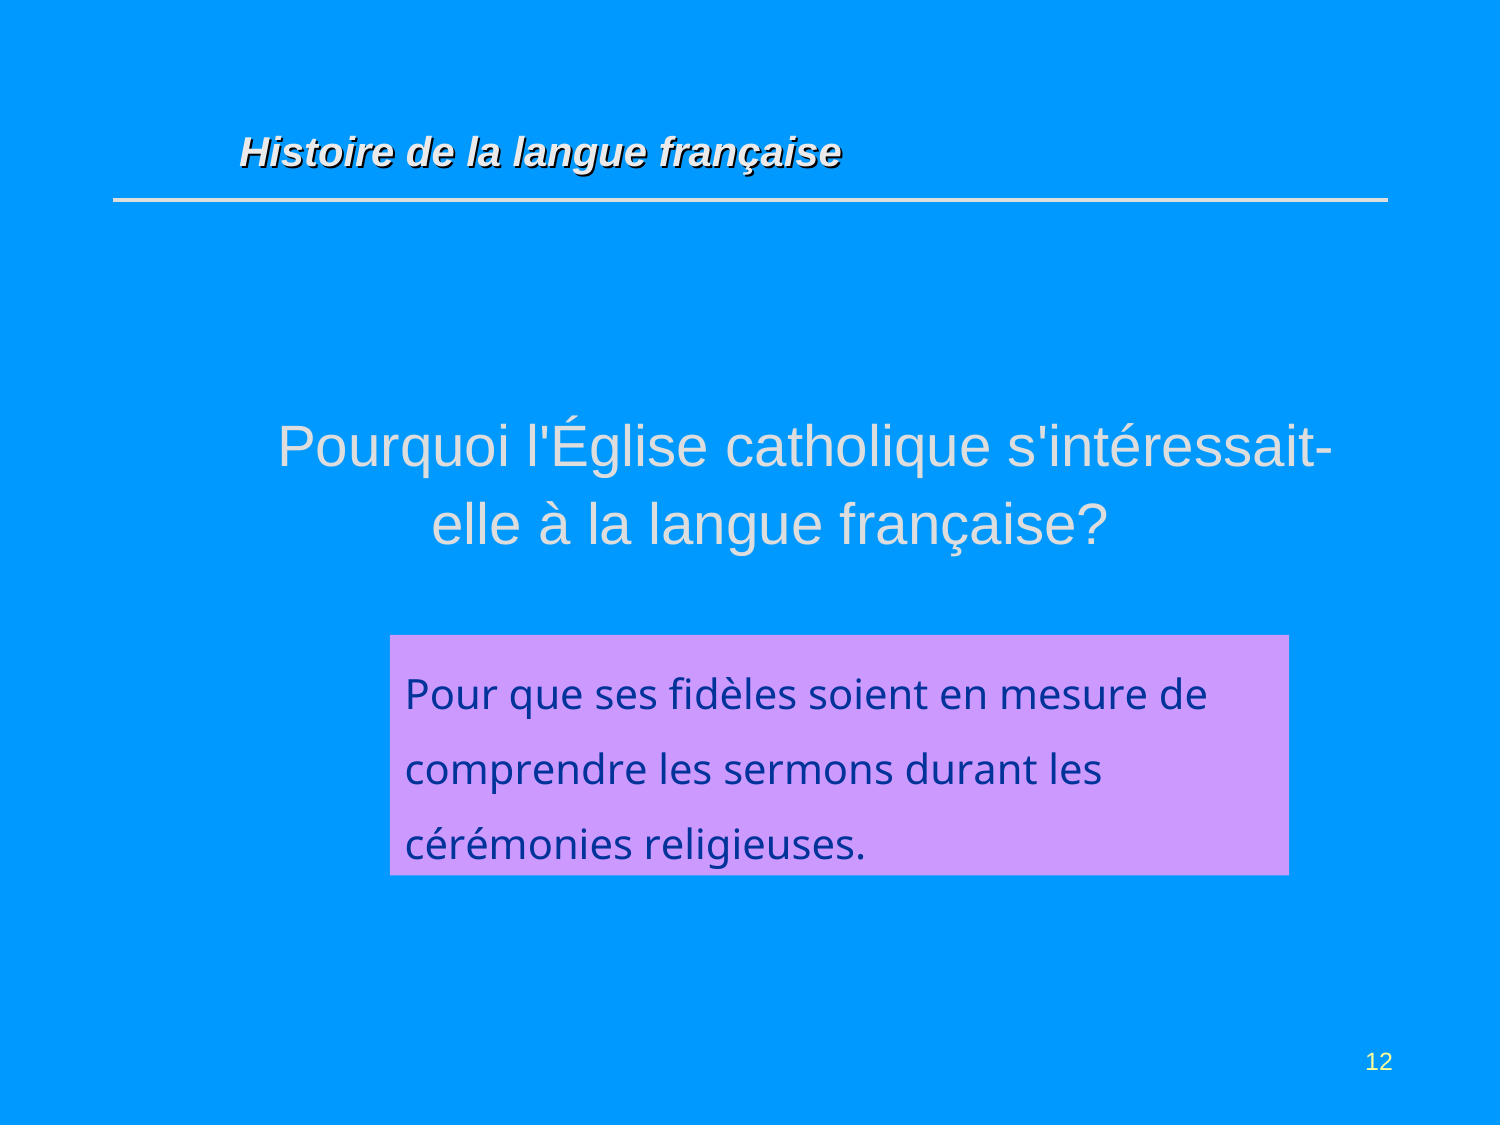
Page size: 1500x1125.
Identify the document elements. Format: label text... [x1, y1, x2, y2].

text_box Histoire de la langue française [224, 116, 858, 183]
text_box Pourquoi l'Église catholique s'intéressait-elle à la langue française? [237, 399, 1375, 566]
text_box Pour que ses fidèles soient en mesure de comprendre les sermons durant les cérémonies religieuses. [389, 634, 1290, 876]
